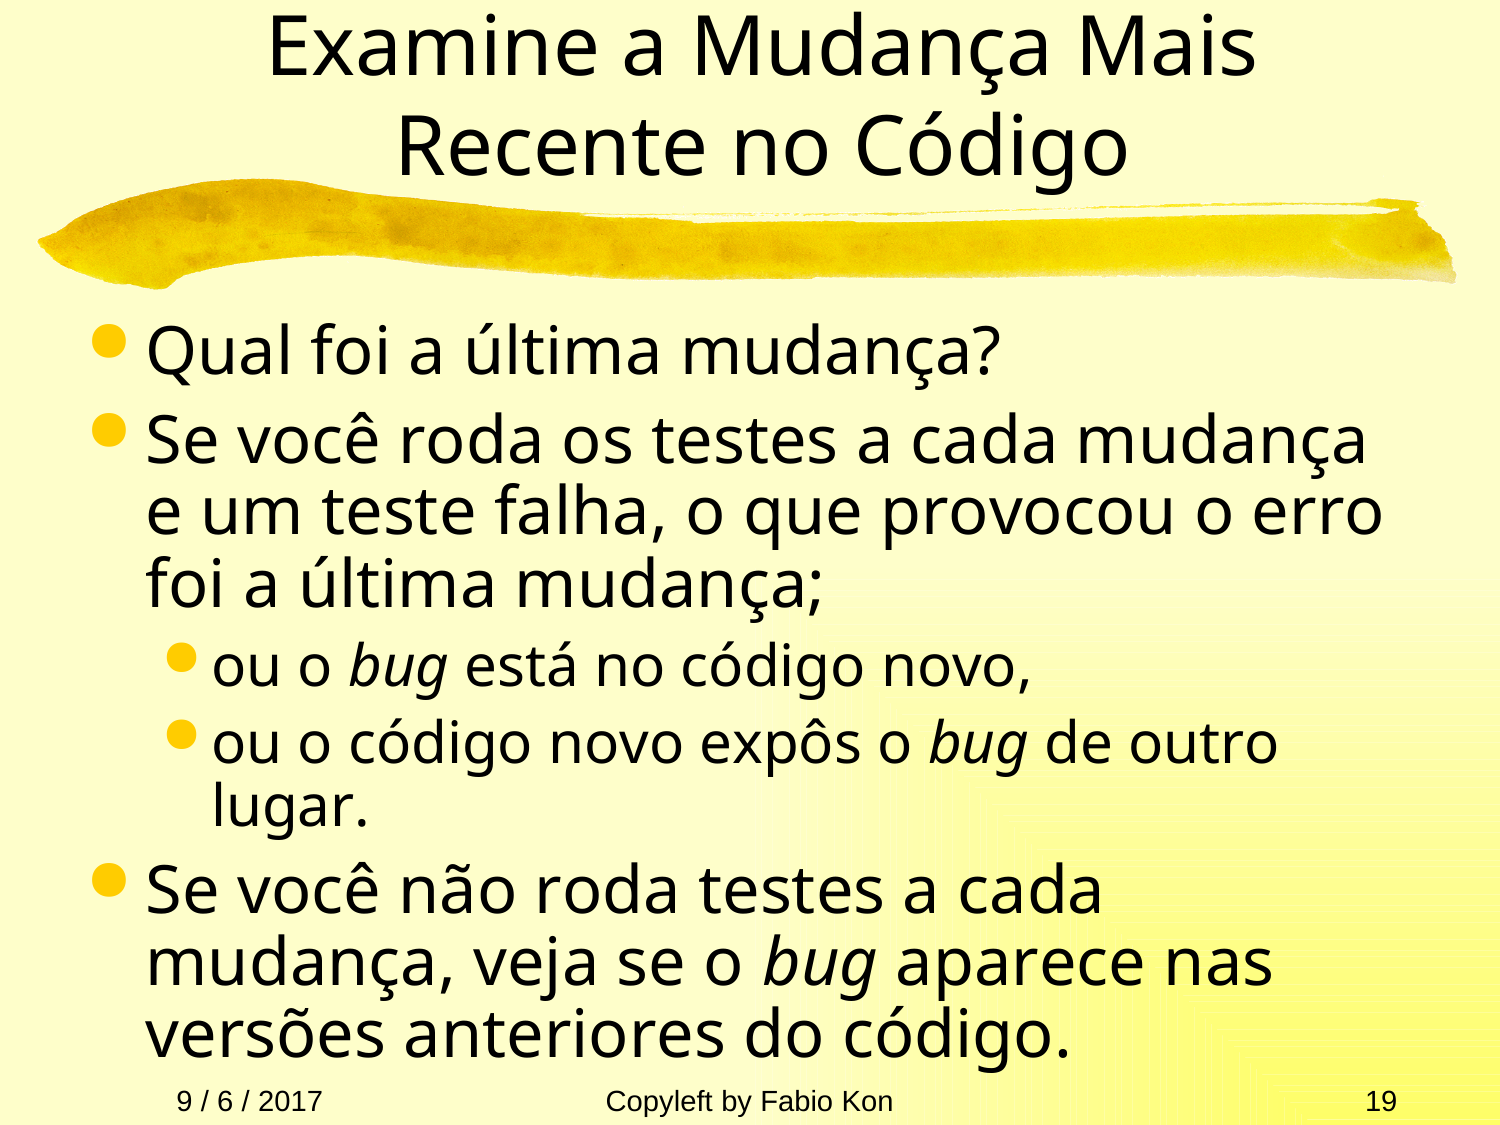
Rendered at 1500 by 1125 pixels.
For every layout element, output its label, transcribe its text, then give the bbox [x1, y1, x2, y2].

picture [24, 174, 1463, 297]
list Qual foi a última mudança? Se você roda os testes a cada mudança e um teste falha, o que provocou o erro foi a última mudança; ou o bug está no código novo, ou o código novo expôs o bug de outro lugar. Se você não roda testes a cada mudança, veja se o bug aparece nas versões anteriores do código. [74, 309, 1417, 1076]
title Examine a Mudança Mais Recente no Código [125, 0, 1401, 200]
